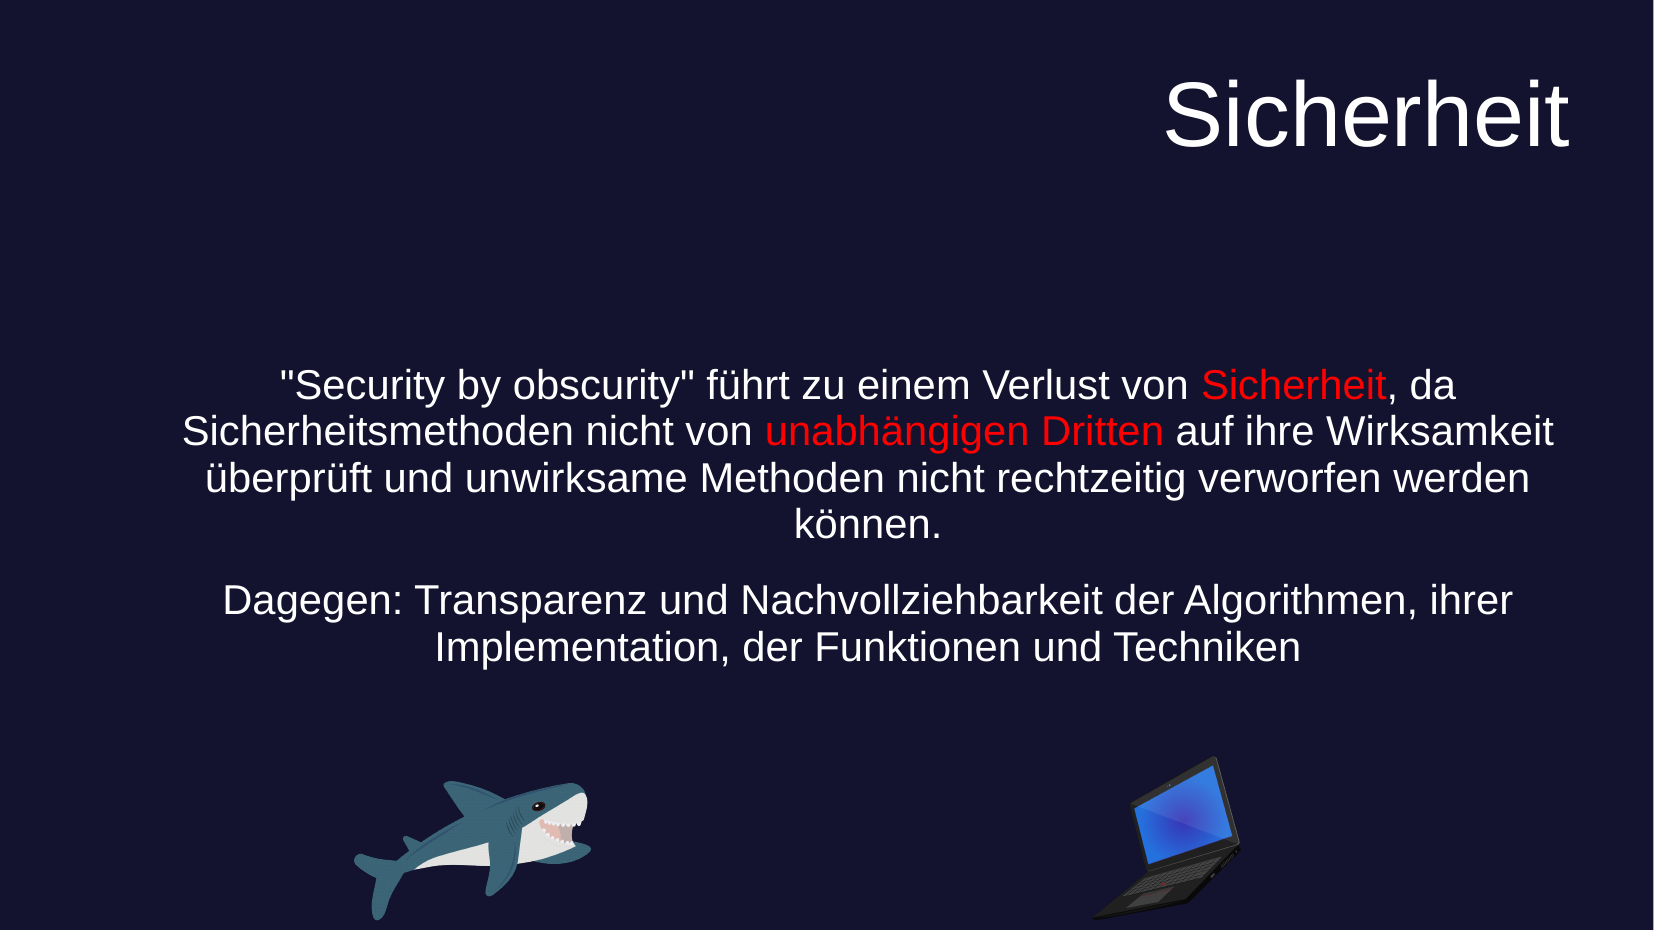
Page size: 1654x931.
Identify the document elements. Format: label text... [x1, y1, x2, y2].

list "Security by obscurity" führt zu einem Verlust von Sicherheit, da Sicherheitsmethoden nicht von unabhängigen Dritten auf ihre Wirksamkeit überprüft und unwirksame Methoden nicht rechtzeitig verworfen werden können. Dagegen: Transparenz und Nachvollziehbarkeit der Algorithmen, ihrer Implementation, der Funktionen und Techniken [88, 177, 1577, 931]
title Sicherheit [82, 37, 1571, 193]
